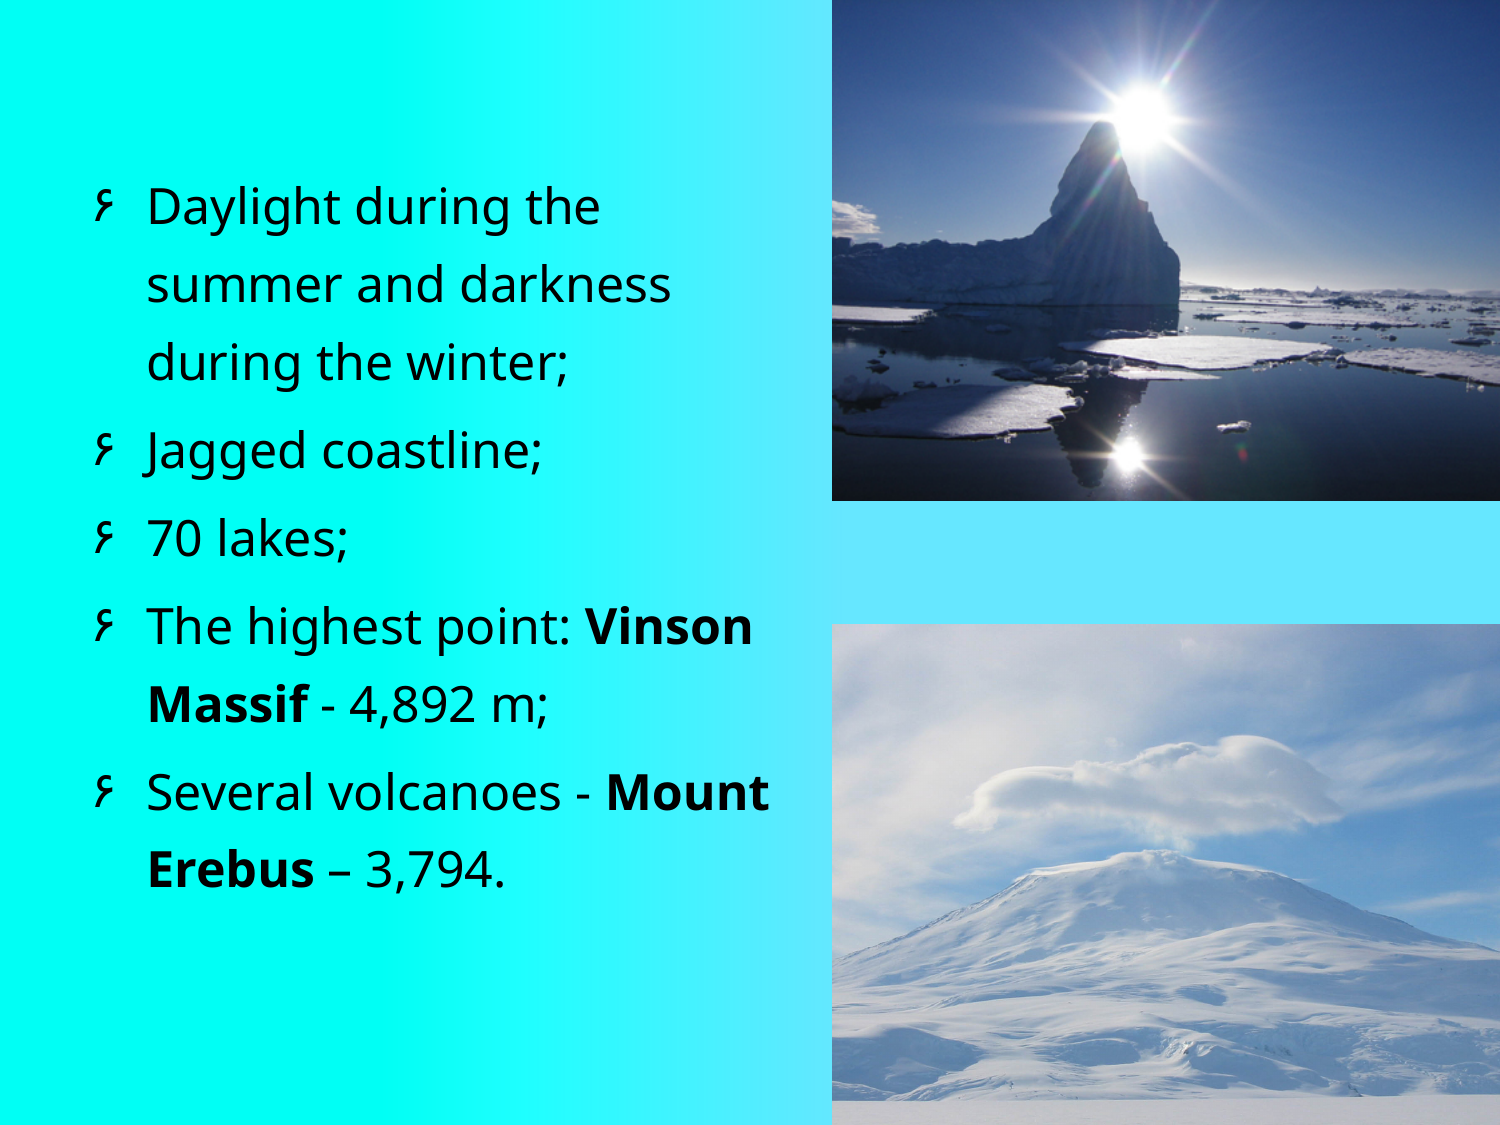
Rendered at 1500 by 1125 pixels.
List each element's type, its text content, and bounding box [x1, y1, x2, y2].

picture [0, 0, 1500, 1125]
list Daylight during the summer and darkness during the winter; Jagged coastline; 70 lakes; The highest point: Vinson Massif - 4,892 m; Several volcanoes - Mount Erebus – 3,794. [75, 148, 810, 1094]
